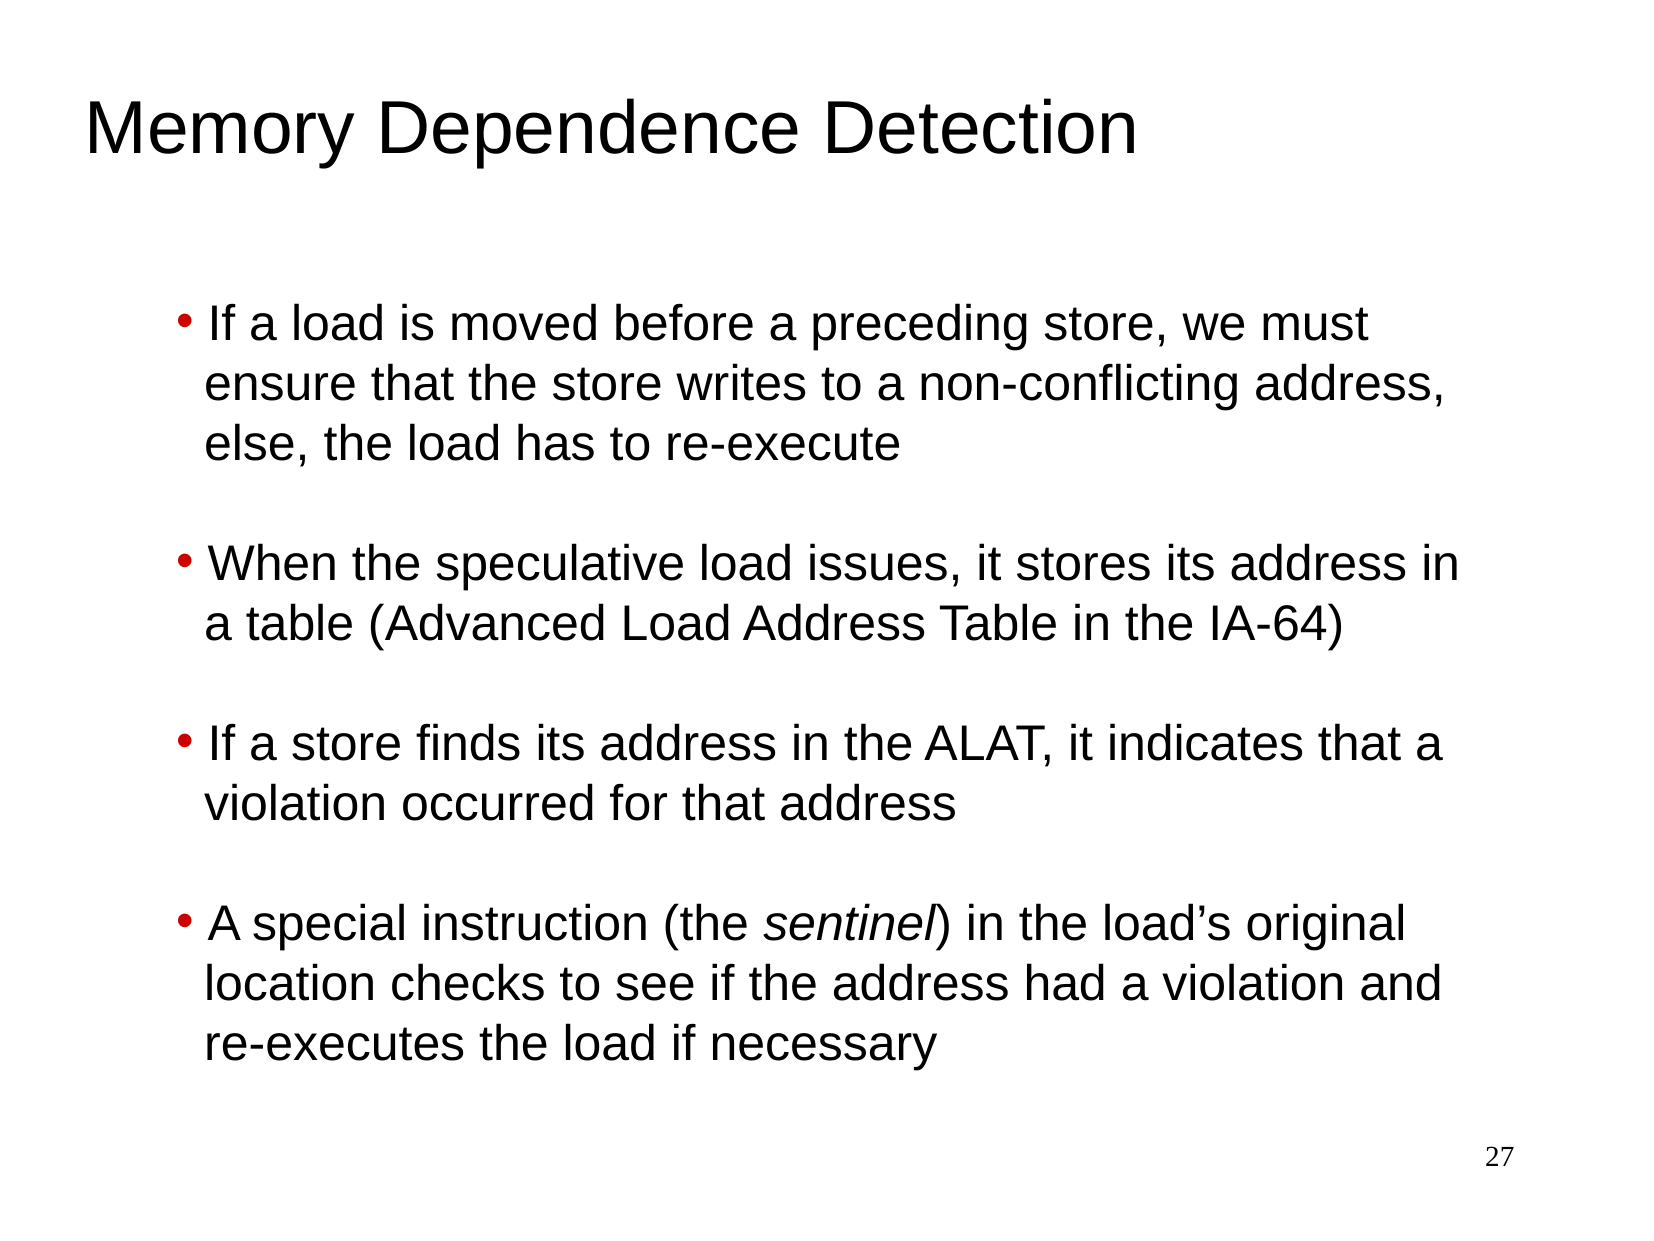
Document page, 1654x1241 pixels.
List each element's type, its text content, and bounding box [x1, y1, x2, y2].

text_box <number> [1185, 1129, 1530, 1213]
text_box Memory Dependence Detection [69, 71, 1155, 177]
text_box If a load is moved before a preceding store, we must ensure that the store writes to a non-conflicting address, else, the load has to re-execute When the speculative load issues, it stores its address in a table (Advanced Load Address Table in the IA-64) If a store finds its address in the ALAT, it indicates that a violation occurred for that address A special instruction (the sentinel) in the load’s original location checks to see if the address had a violation and re-executes the load if necessary [161, 282, 1476, 1079]
